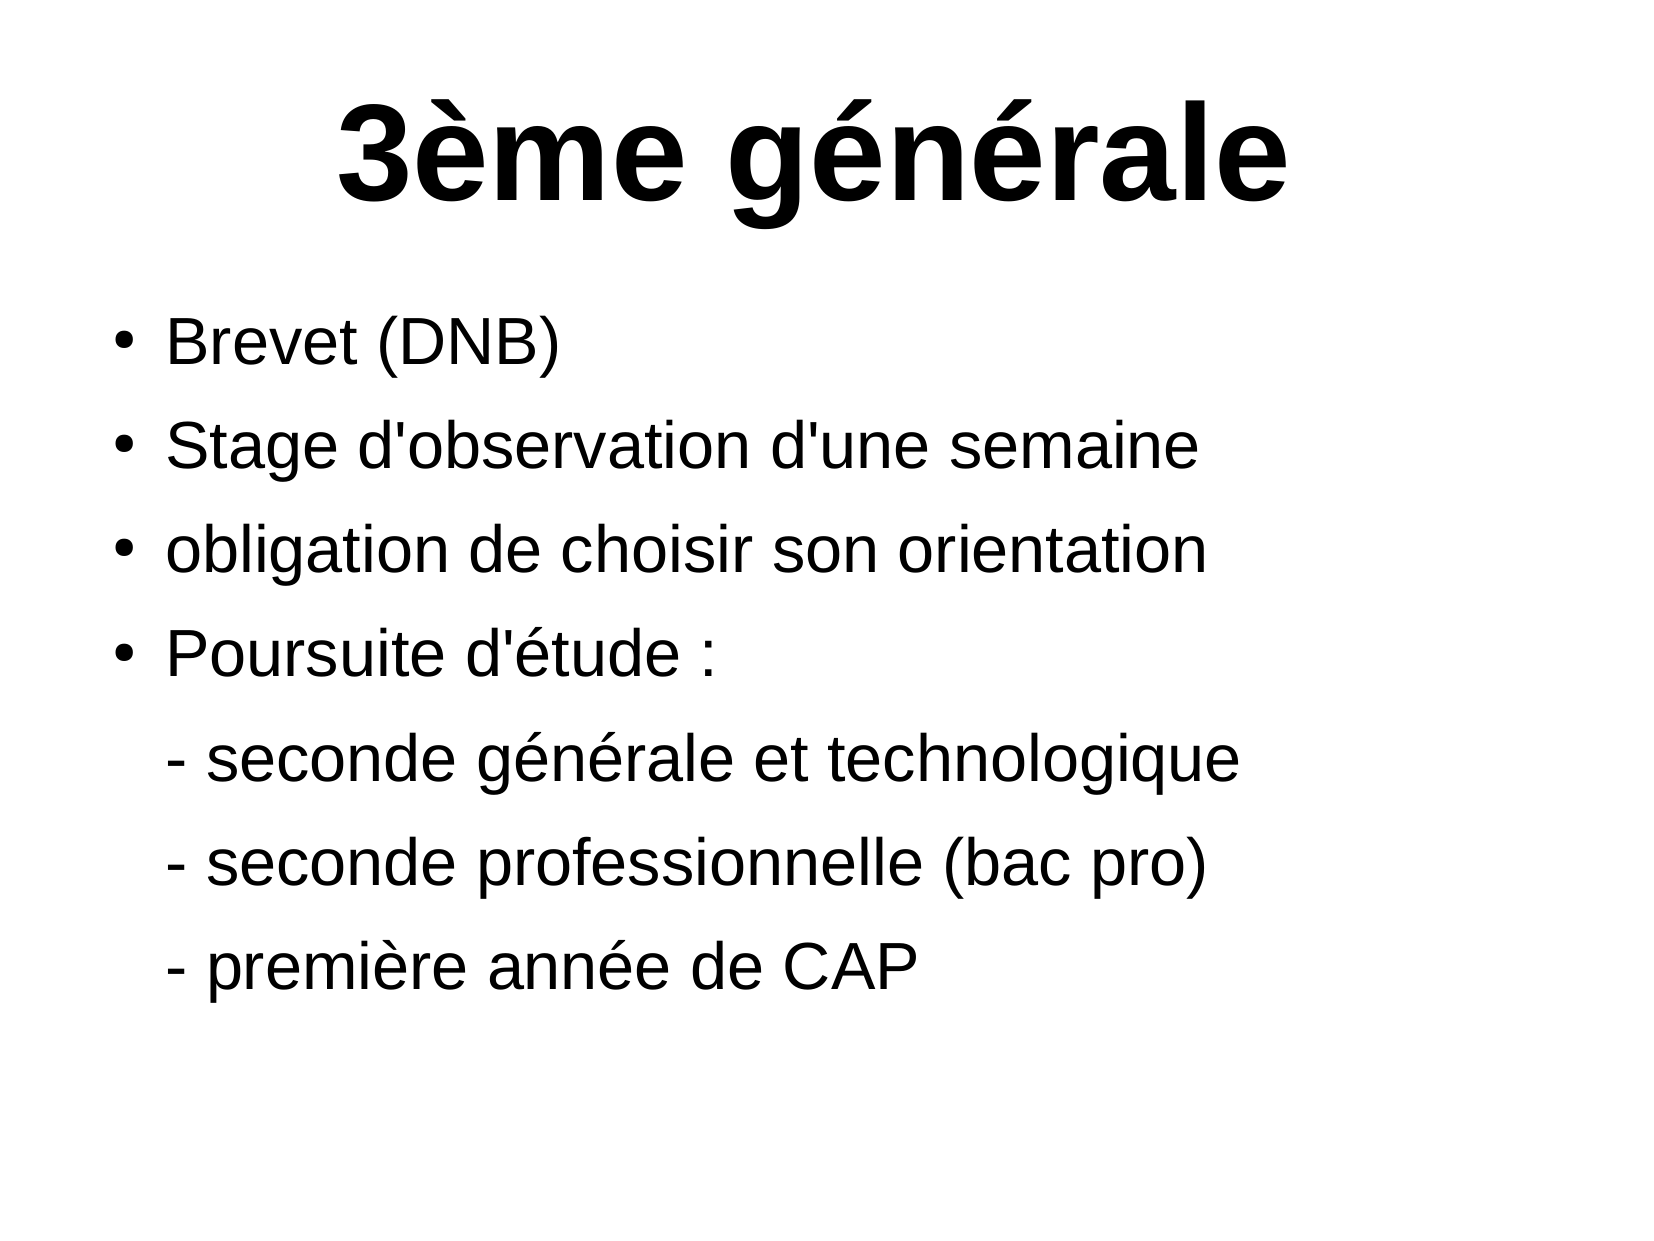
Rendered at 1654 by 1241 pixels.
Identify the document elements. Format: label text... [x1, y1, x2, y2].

title 3ème générale [82, 49, 1571, 257]
list Brevet (DNB) Stage d'observation d'une semaine obligation de choisir son orientation Poursuite d'étude : - seconde générale et technologique - seconde professionnelle (bac pro) - première année de CAP [94, 303, 1583, 1123]
